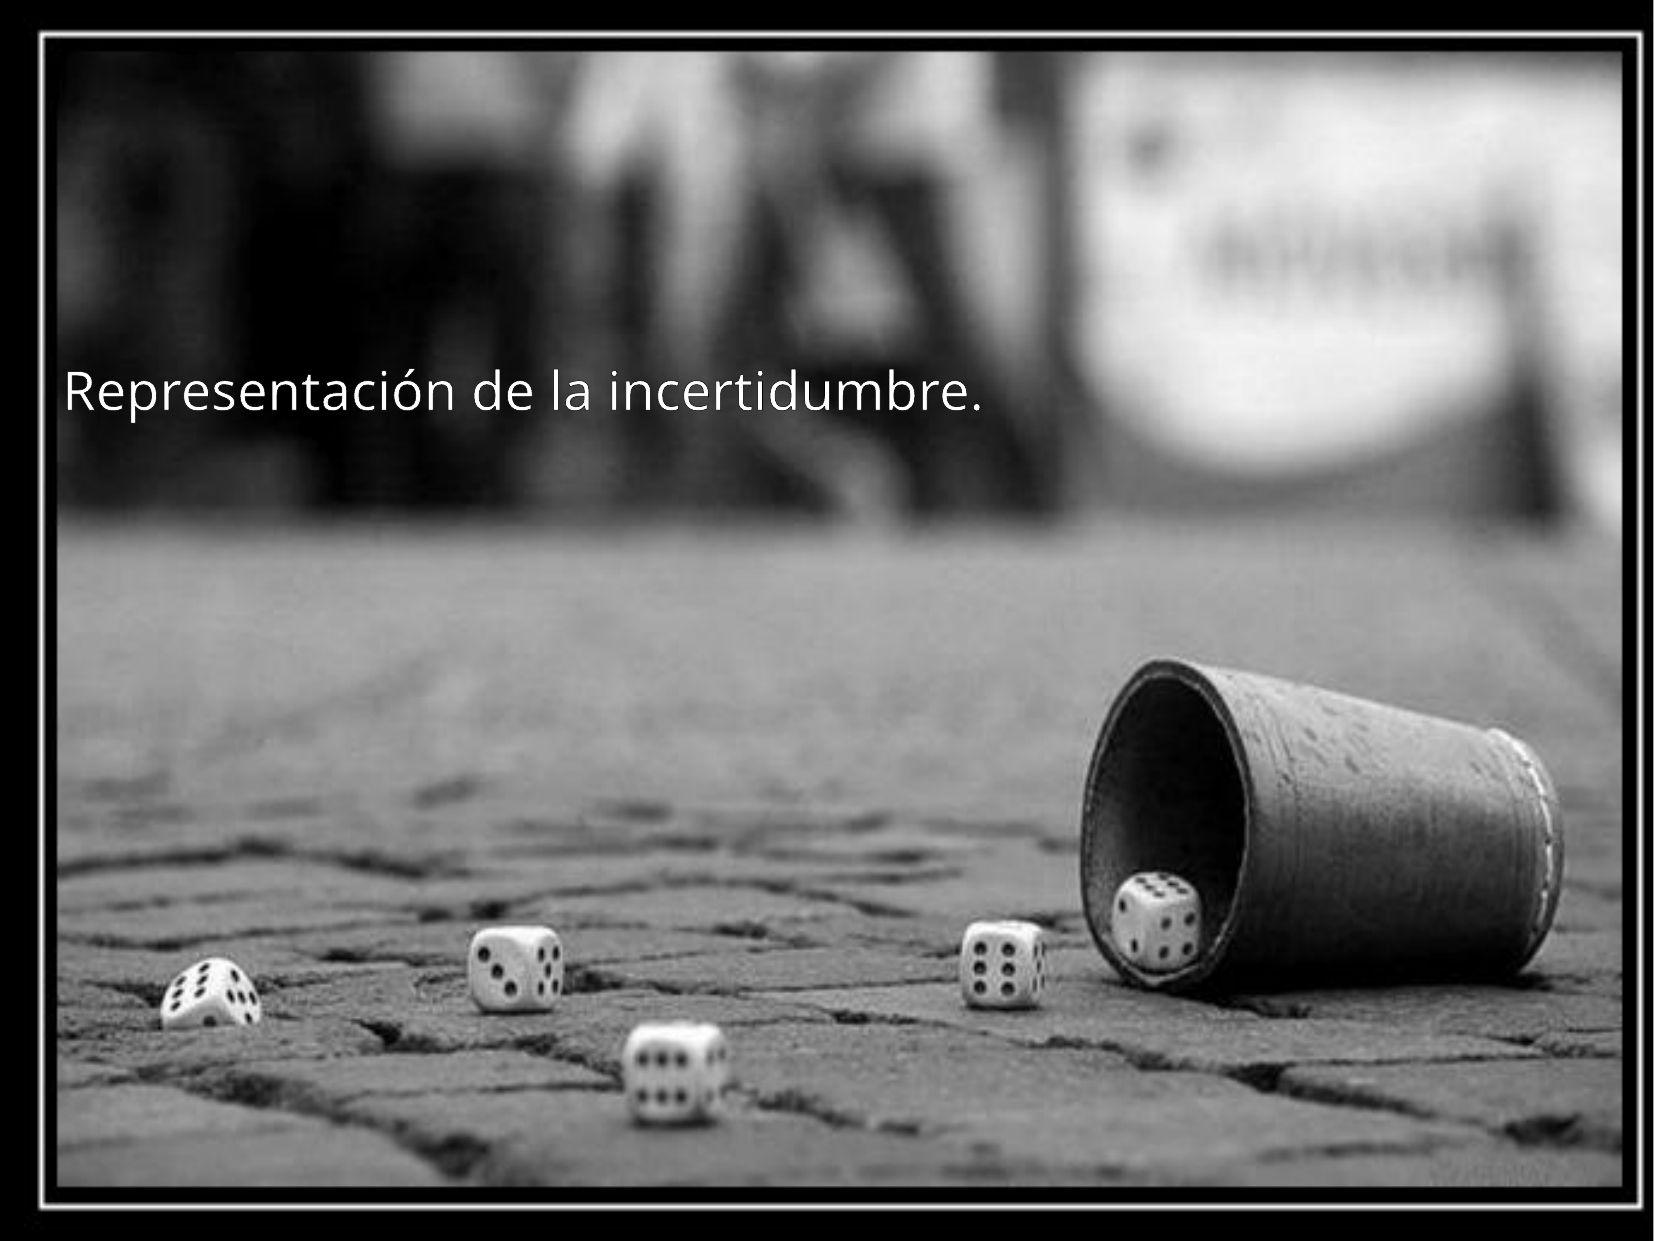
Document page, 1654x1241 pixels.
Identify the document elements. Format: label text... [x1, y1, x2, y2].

picture [0, 0, 1654, 1241]
text_box Representación de la incertidumbre. [47, 344, 1066, 428]
